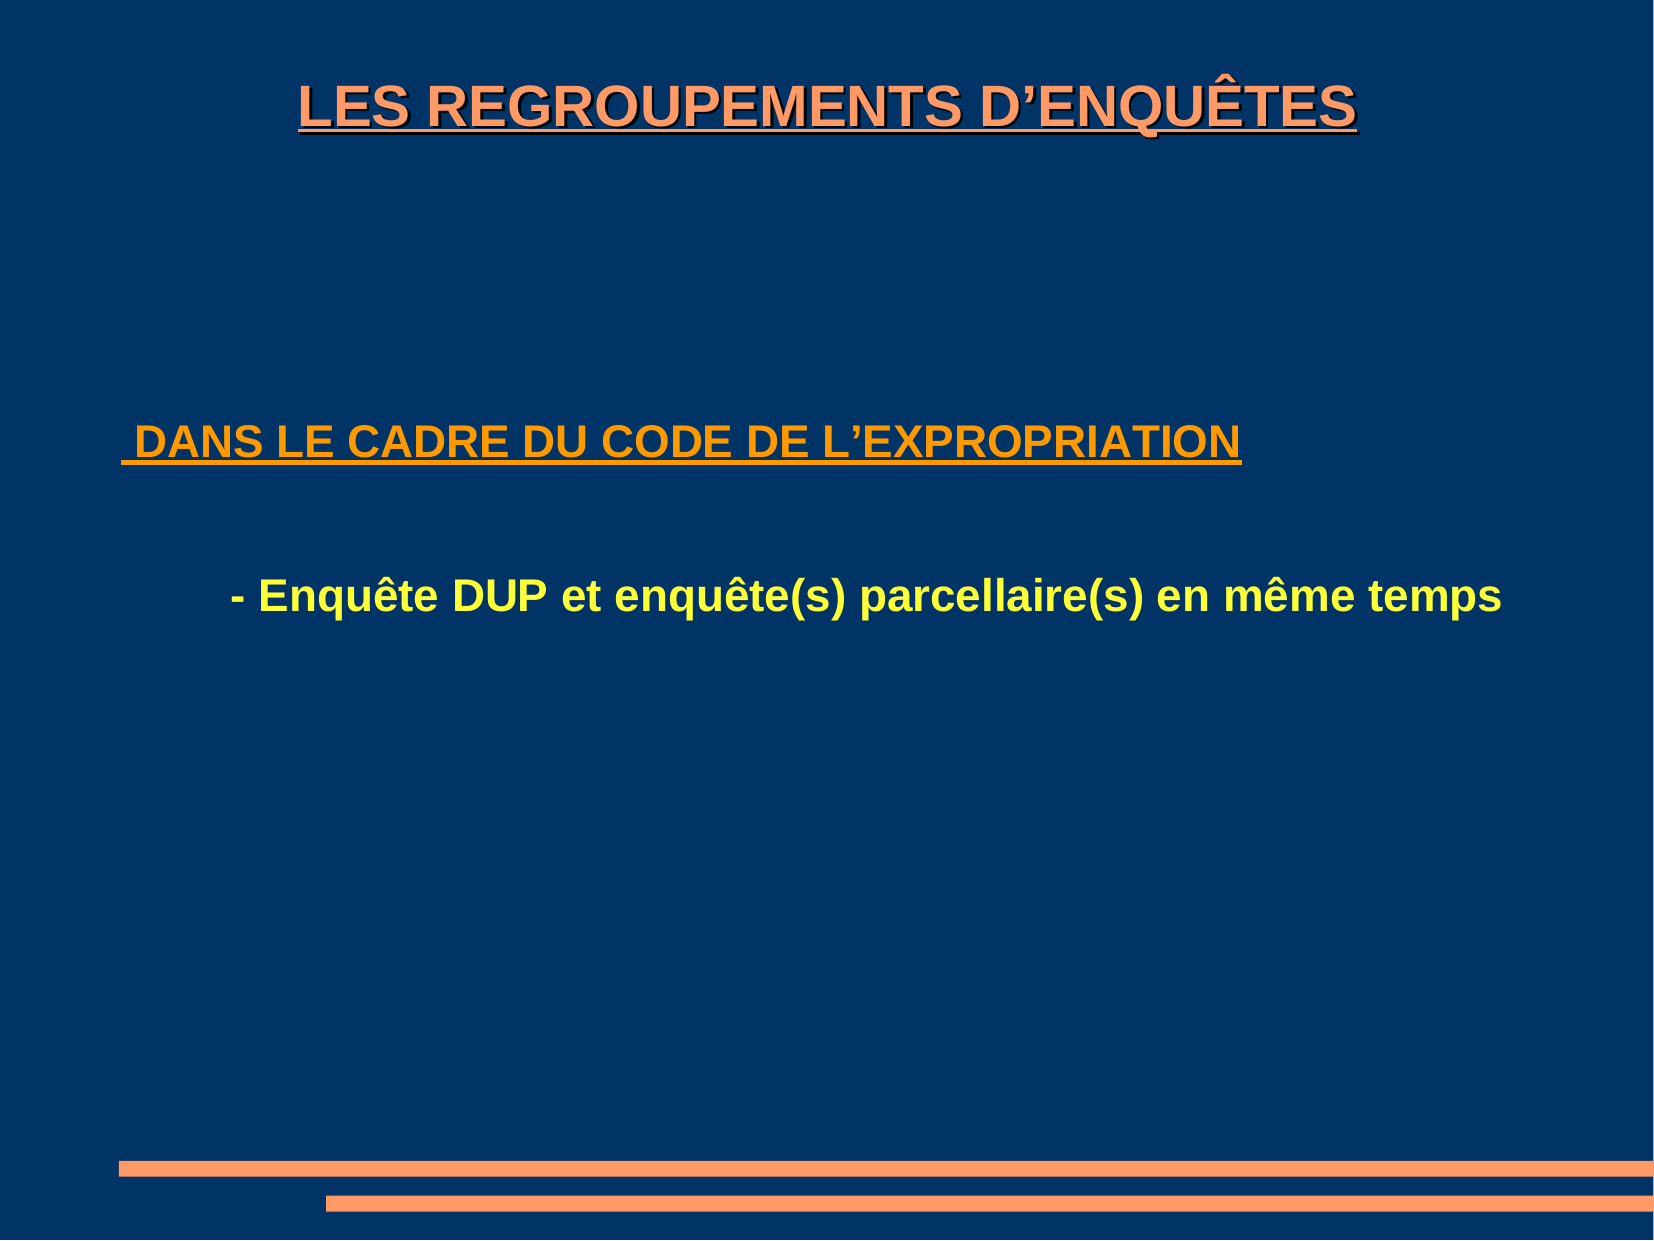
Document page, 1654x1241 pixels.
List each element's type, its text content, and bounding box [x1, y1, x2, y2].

subtitle DANS LE CADRE DU CODE DE L’EXPROPRIATION - Enquête DUP et enquête(s) parcellaire(s) en même temps [121, 201, 1561, 1143]
title LES REGROUPEMENTS D’ENQUÊTES [121, 46, 1534, 166]
